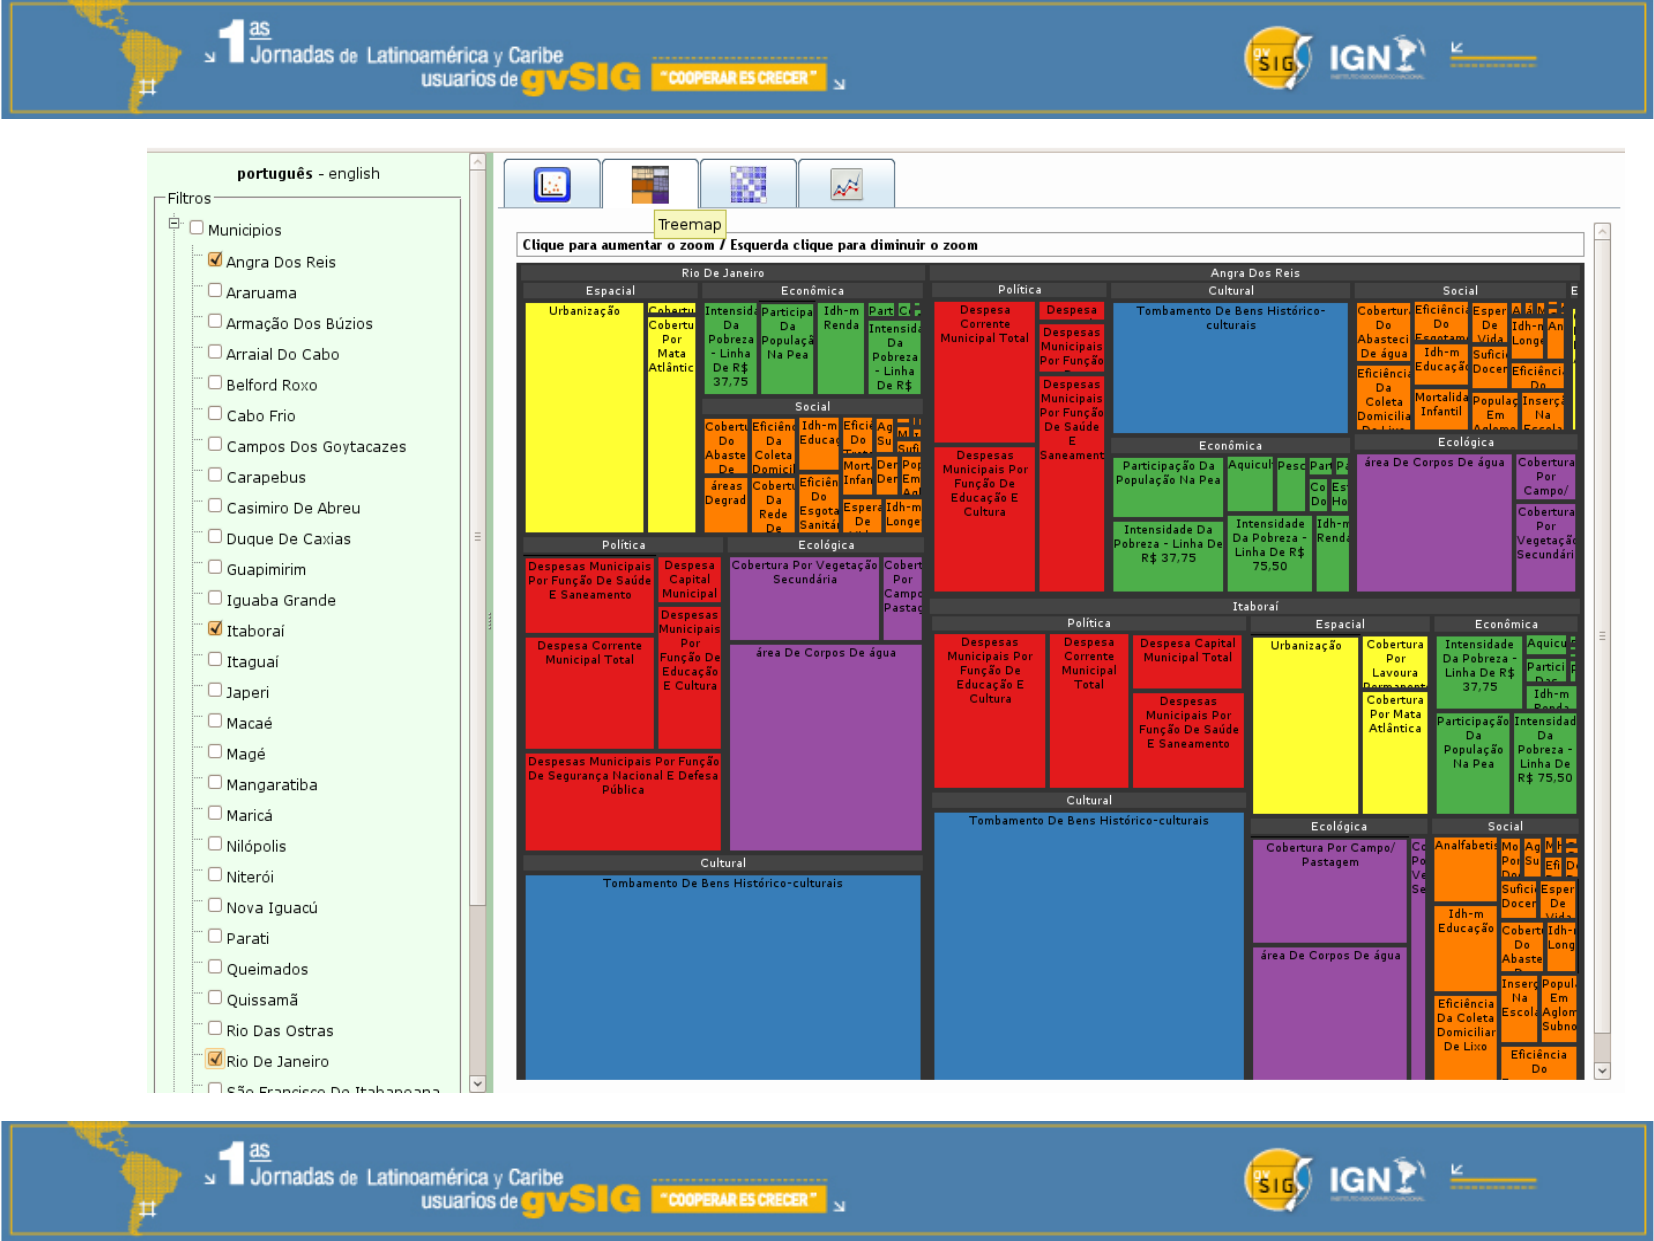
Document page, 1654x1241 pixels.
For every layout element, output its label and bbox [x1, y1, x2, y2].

picture [0, 0, 1654, 119]
picture [0, 1121, 1654, 1241]
picture [147, 147, 1625, 1093]
